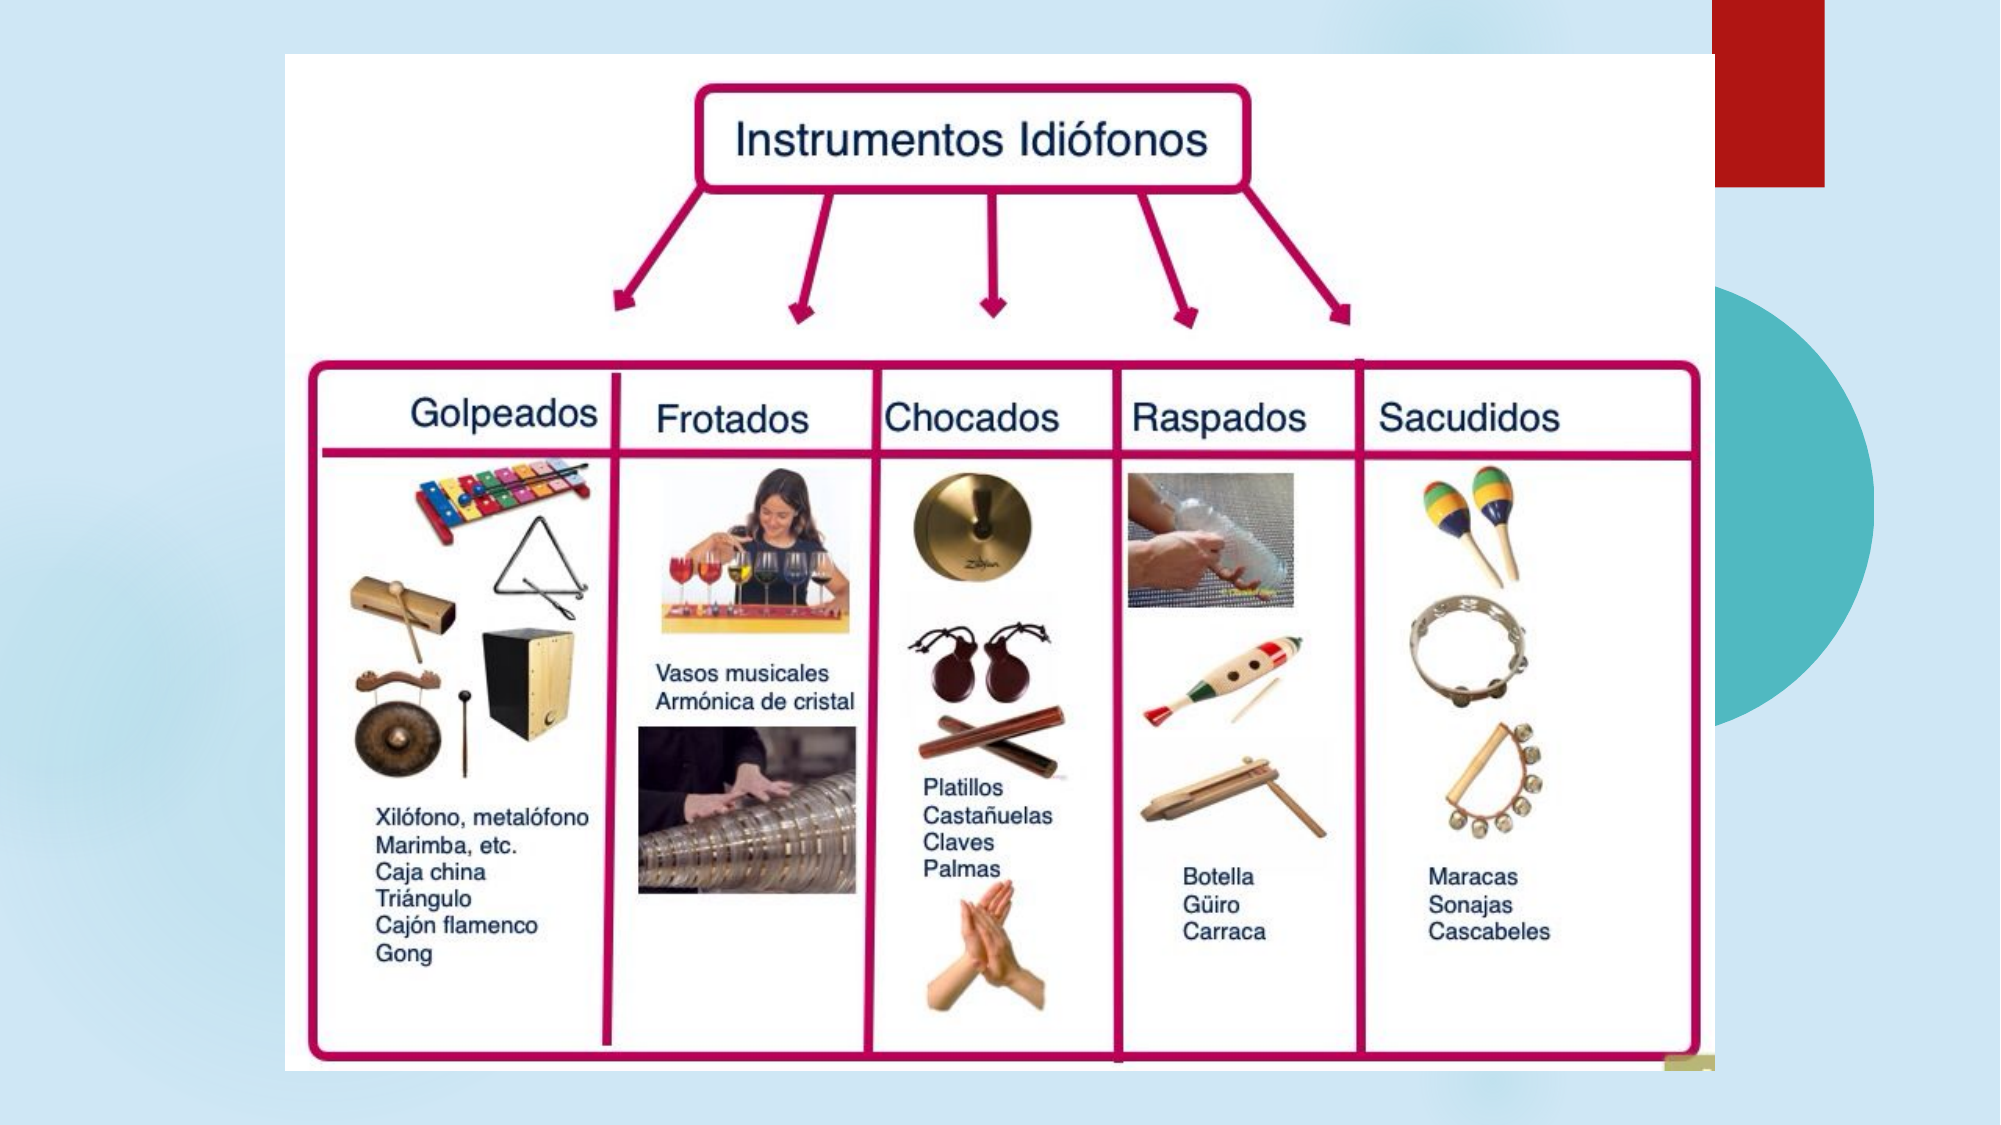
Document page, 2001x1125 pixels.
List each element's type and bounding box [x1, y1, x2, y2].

picture [0, 0, 1715, 1125]
